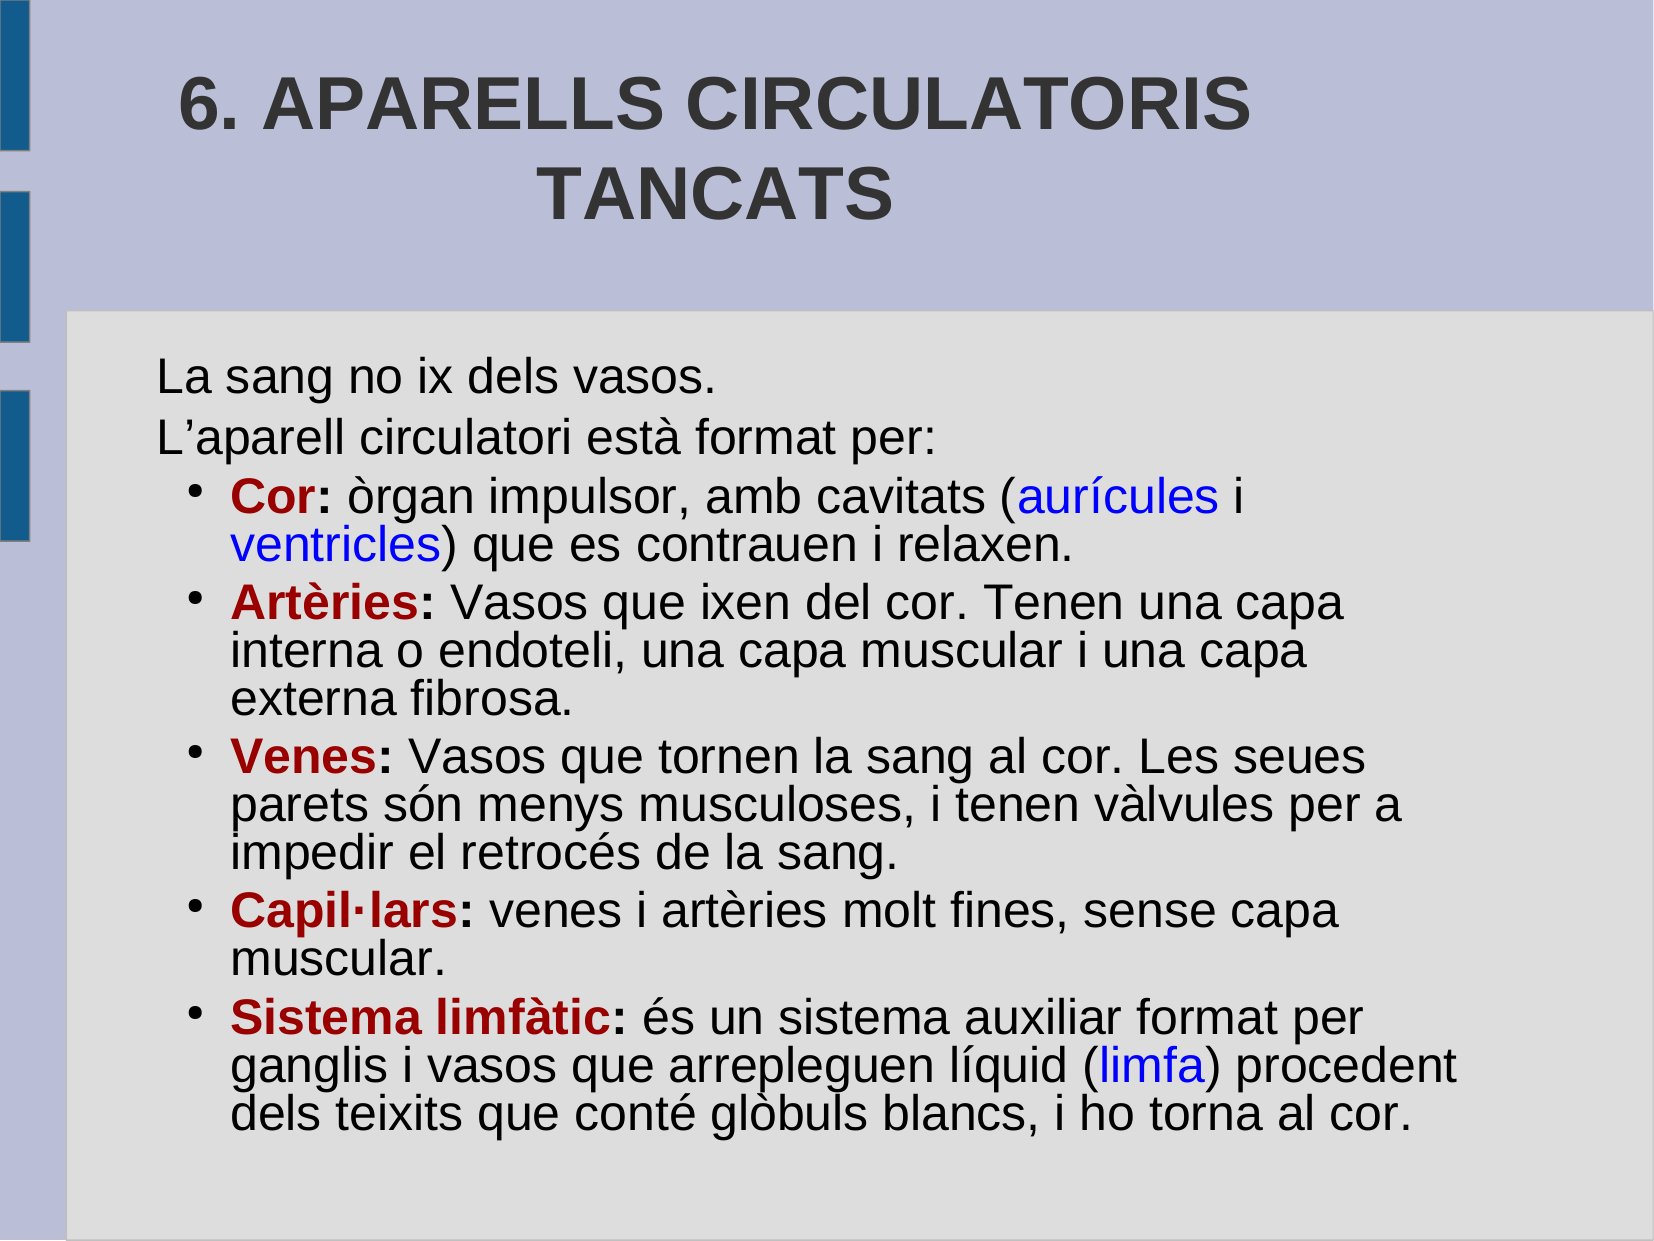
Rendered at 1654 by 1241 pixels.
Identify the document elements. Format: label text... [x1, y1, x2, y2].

text_box 6. APARELLS CIRCULATORIS TANCATS [39, 36, 1392, 253]
text_box La sang no ix dels vasos. L’aparell circulatori està format per: Cor: òrgan impulsor, amb cavitats (aurícules i ventricles) que es contrauen i relaxen. Artèries: Vasos que ixen del cor. Tenen una capa interna o endoteli, una capa muscular i una capa externa fibrosa. Venes: Vasos que tornen la sang al cor. Les seues parets són menys musculoses, i tenen vàlvules per a impedir el retrocés de la sang. Capil·lars: venes i artèries molt fines, sense capa muscular. Sistema limfàtic: és un sistema auxiliar format per ganglis i vasos que arrepleguen líquid (limfa) procedent dels teixits que conté glòbuls blancs, i ho torna al cor. [141, 342, 1478, 1156]
